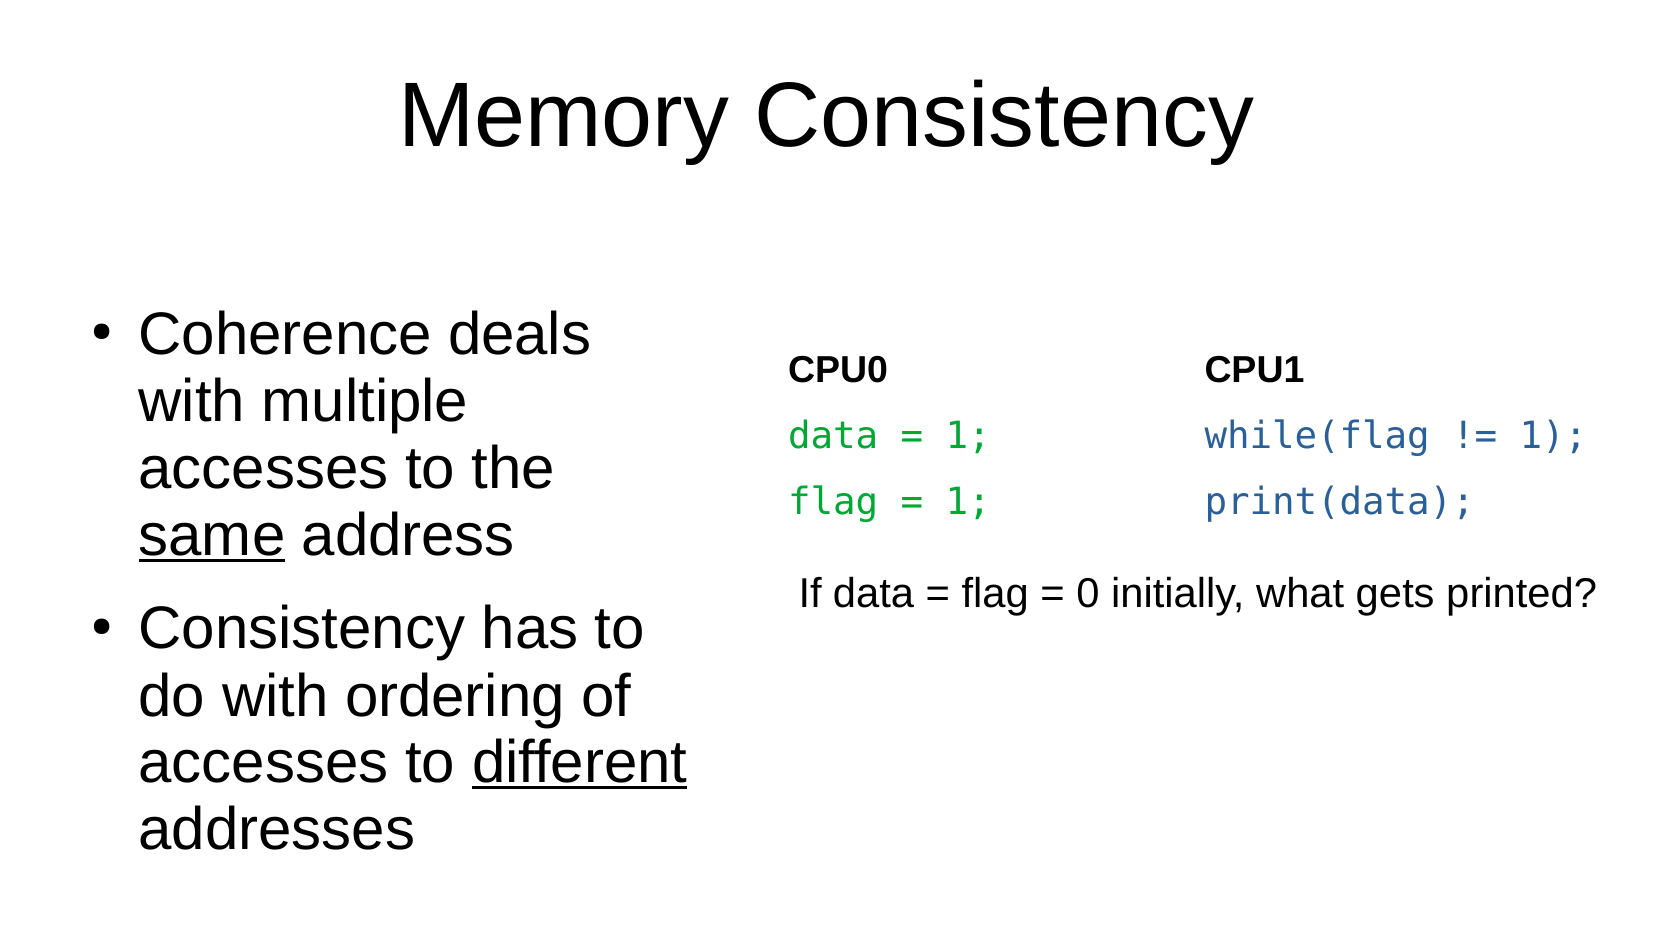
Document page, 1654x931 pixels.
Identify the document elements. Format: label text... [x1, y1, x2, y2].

table_cell data = 1; [774, 407, 1190, 472]
title Memory Consistency [82, 37, 1571, 193]
text_box If data = flag = 0 initially, what gets printed? [783, 562, 1613, 624]
table_cell flag = 1; [774, 473, 1190, 538]
table_header CPU0 [774, 341, 1190, 406]
table_header CPU1 [1191, 341, 1606, 406]
table_cell while(flag != 1); [1191, 407, 1606, 472]
table_cell print(data); [1191, 473, 1606, 538]
list Coherence deals with multiple accesses to the same address Consistency has to do with ordering of accesses to different addresses [75, 300, 705, 870]
